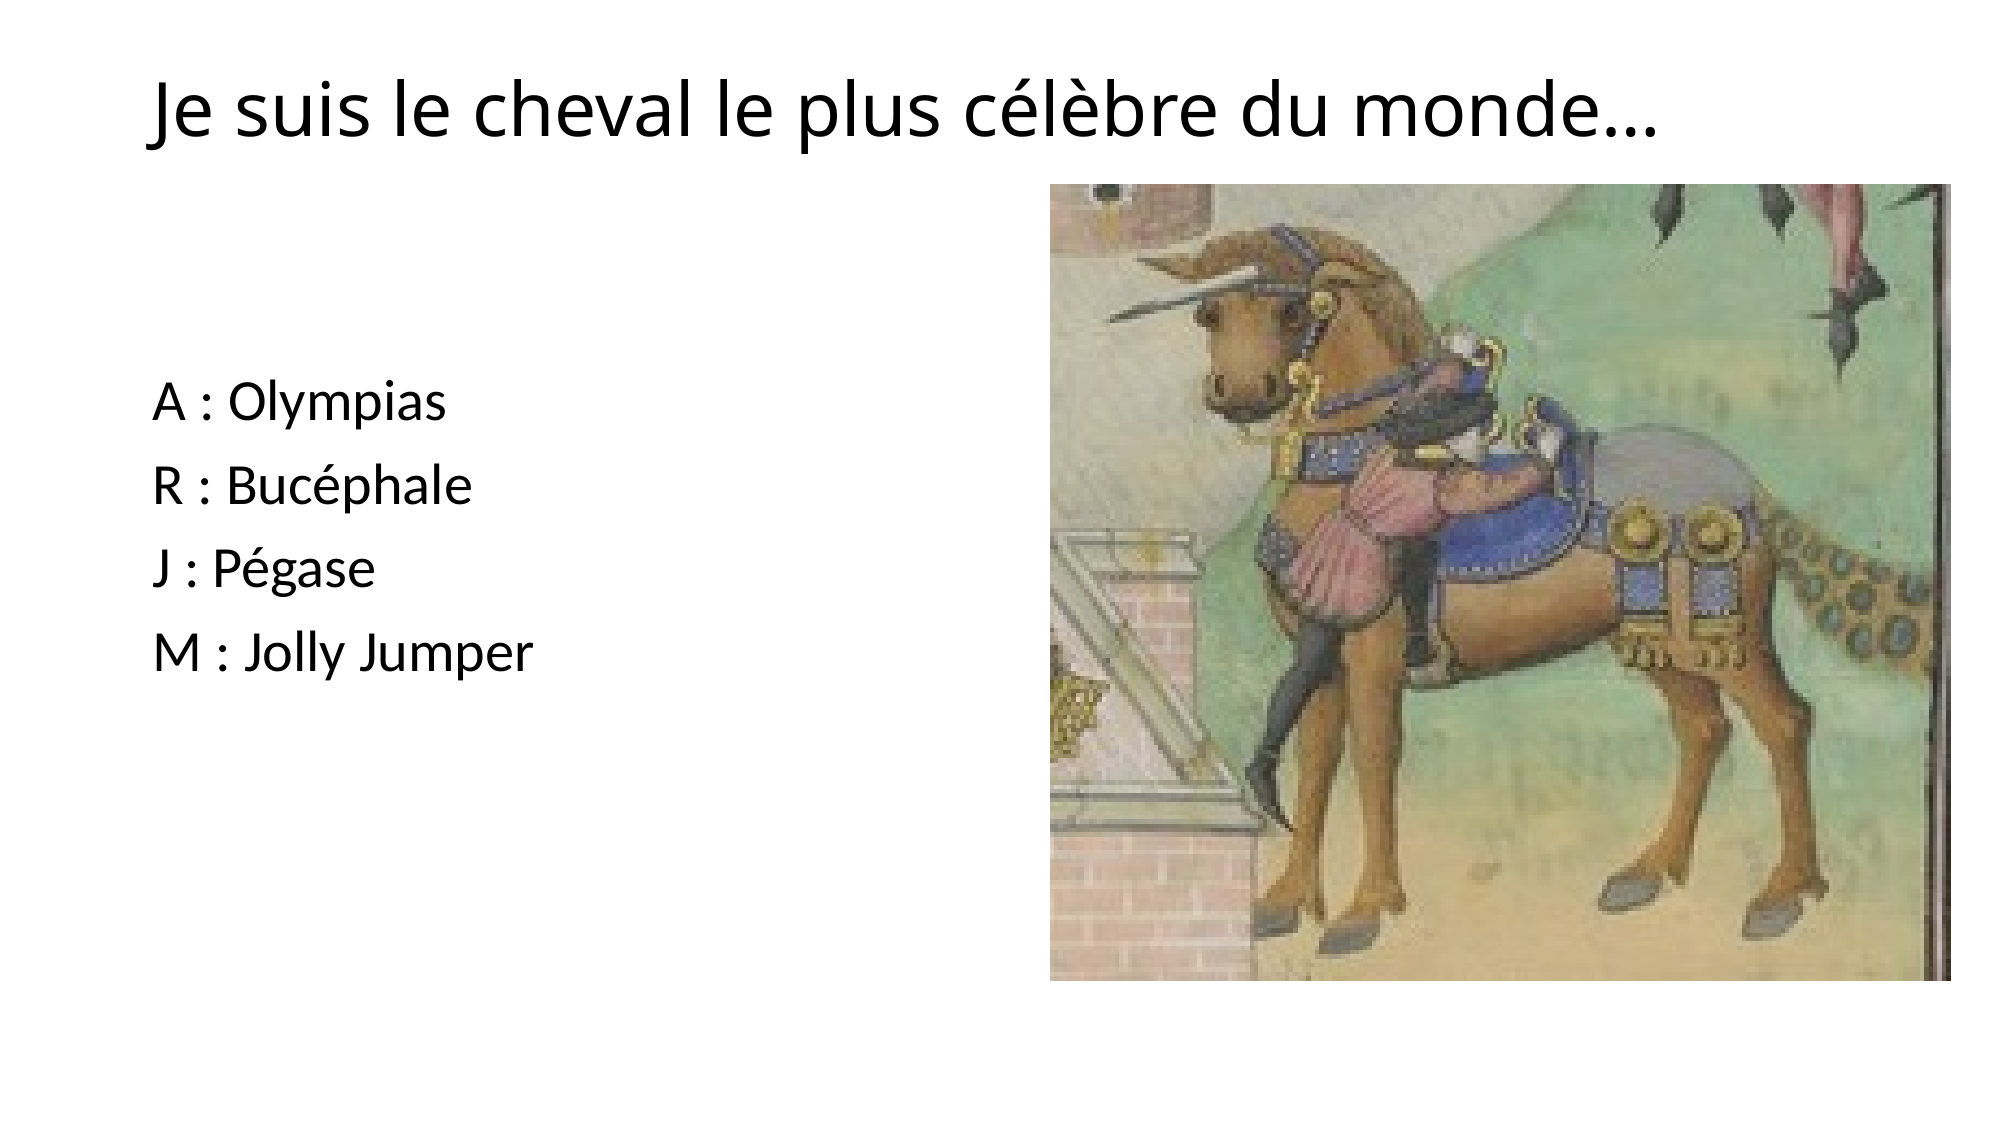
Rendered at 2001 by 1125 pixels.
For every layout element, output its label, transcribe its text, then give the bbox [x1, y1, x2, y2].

picture [1050, 184, 1951, 981]
list A : Olympias R : Bucéphale J : Pégase M : Jolly Jumper [137, 362, 988, 1014]
title Je suis le cheval le plus célèbre du monde… [137, 3, 1863, 221]
